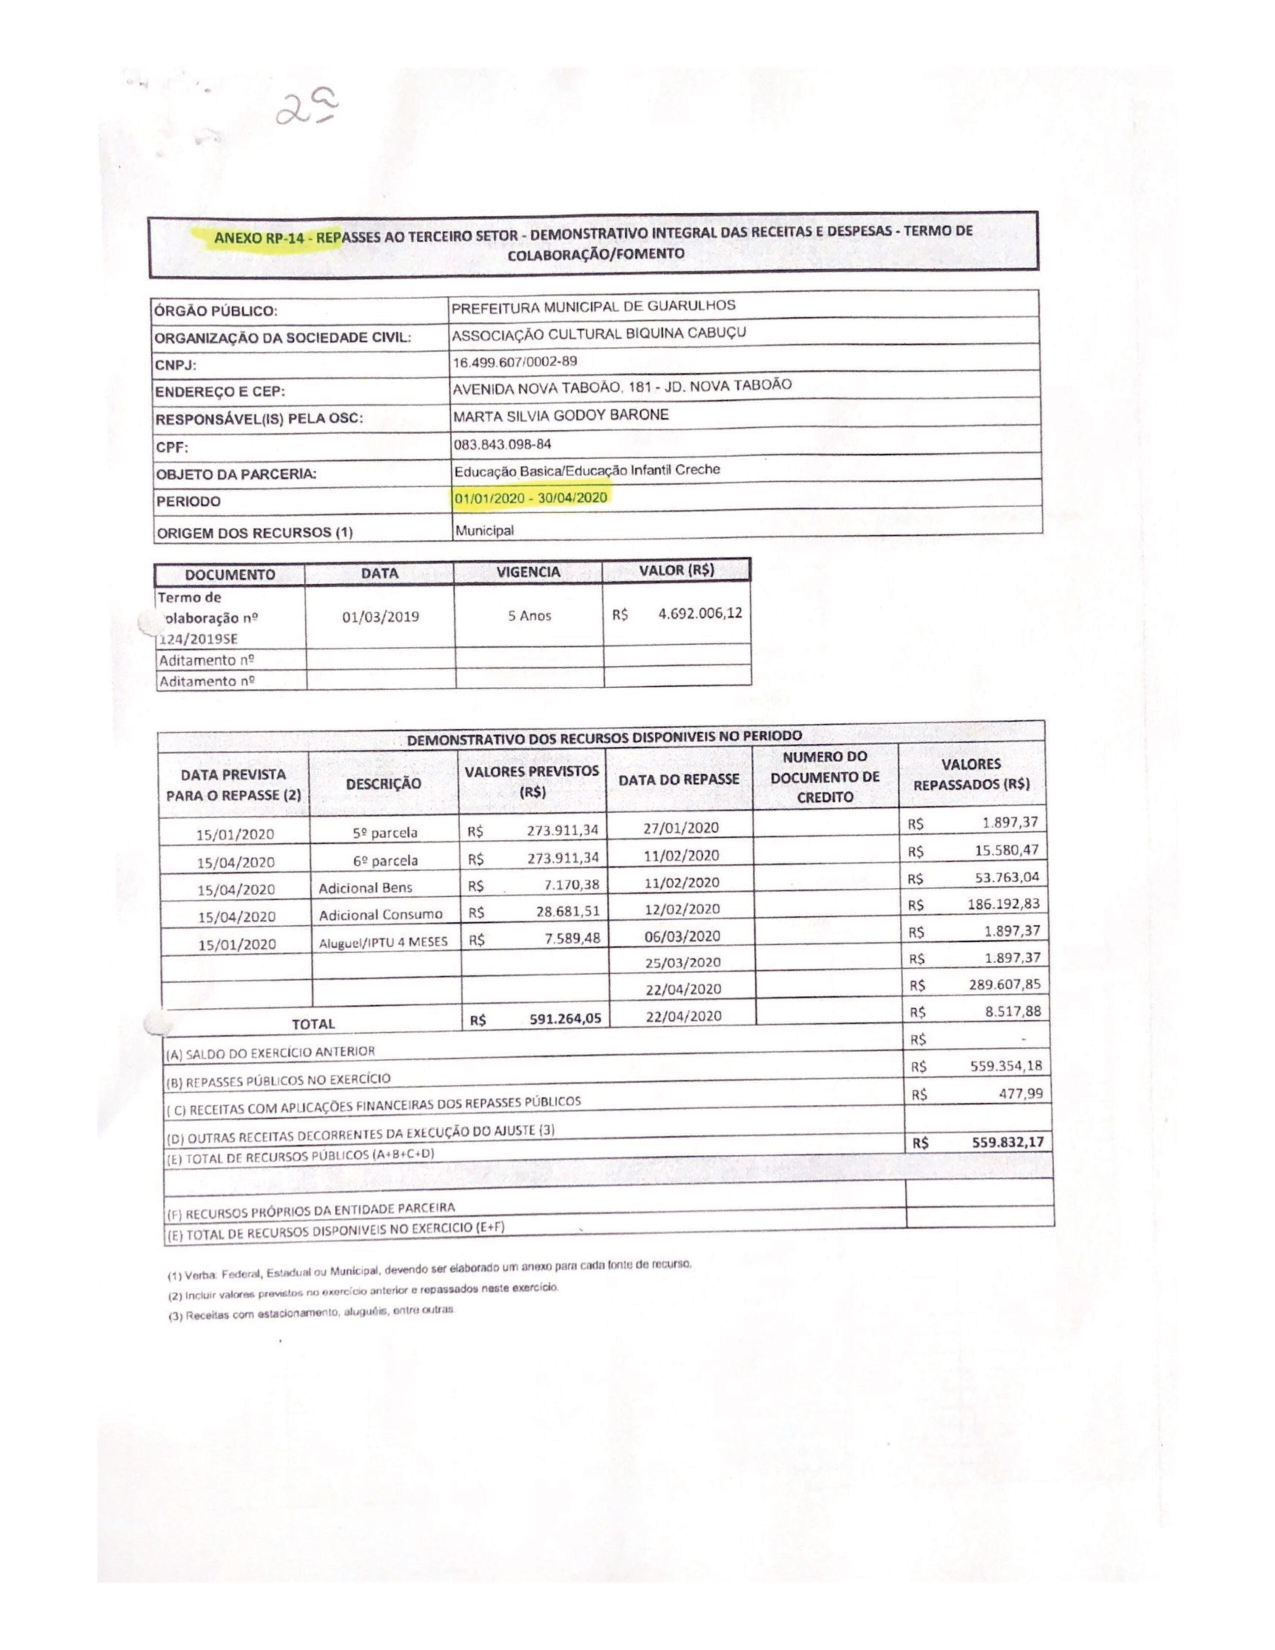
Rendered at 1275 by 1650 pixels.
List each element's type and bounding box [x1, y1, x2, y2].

text_box [0, 0, 1275, 1650]
